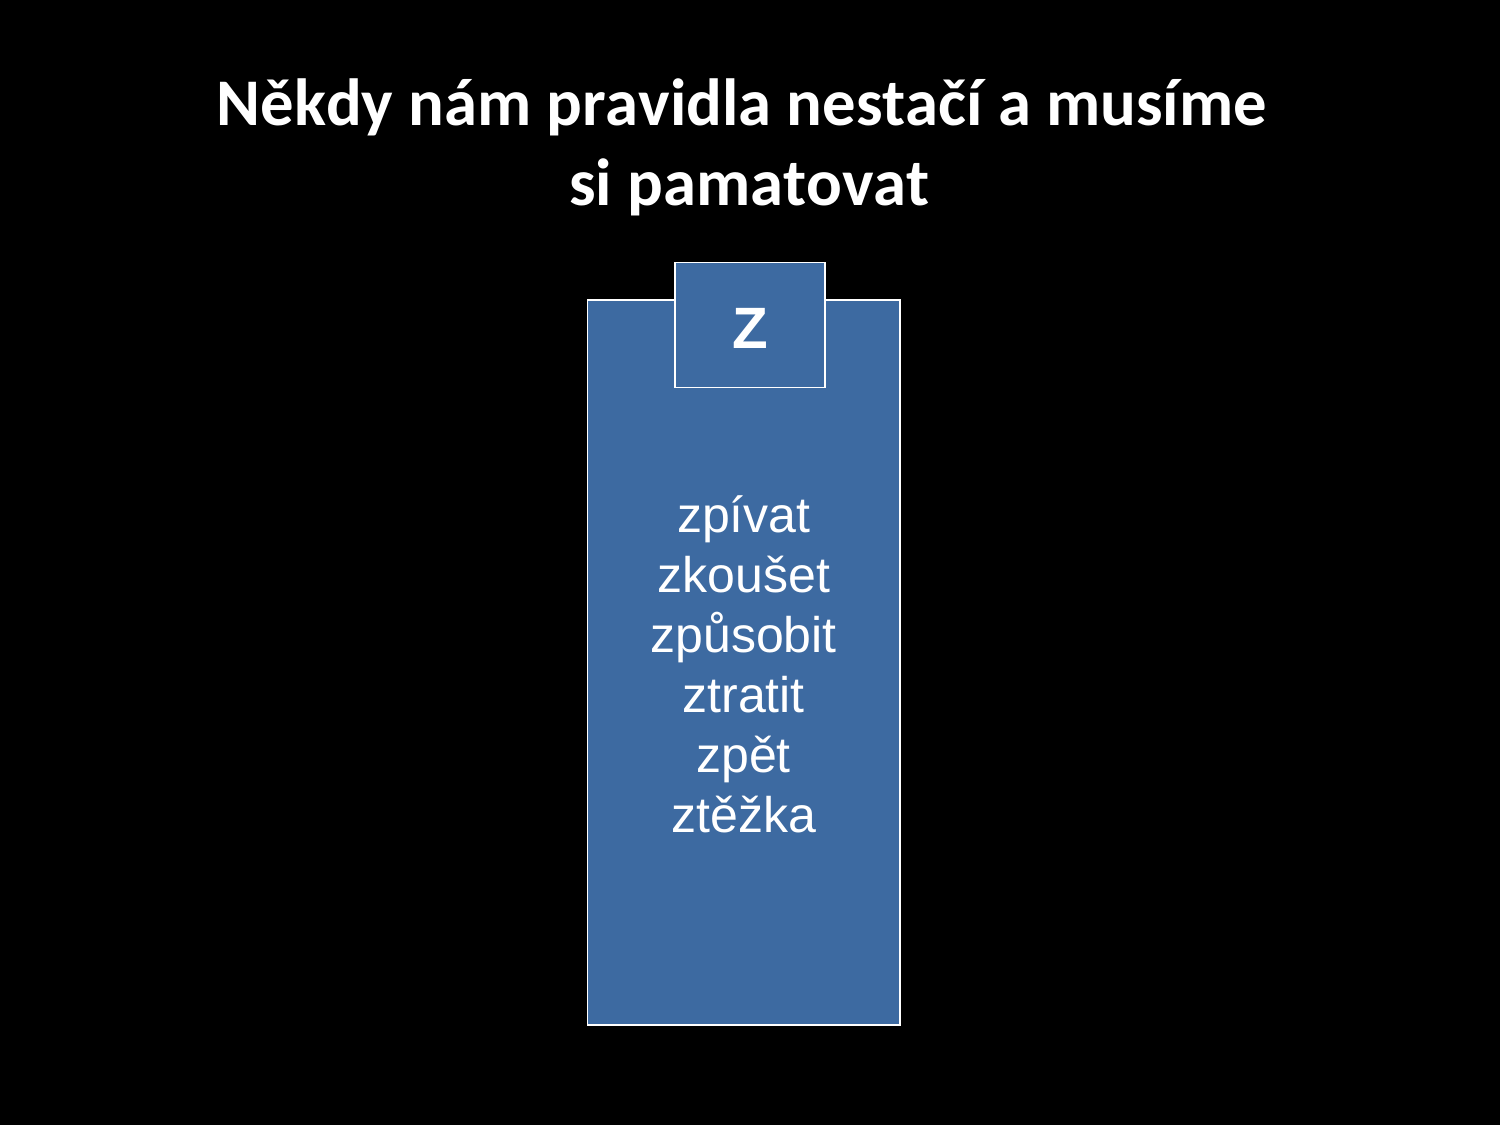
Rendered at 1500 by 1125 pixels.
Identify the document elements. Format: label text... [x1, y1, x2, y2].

title Někdy nám pravidla nestačí a musíme si pamatovat [75, 45, 1426, 233]
text_box Z [675, 262, 826, 388]
text_box zpívat zkoušet způsobit ztratit zpět ztěžka [587, 299, 901, 1025]
